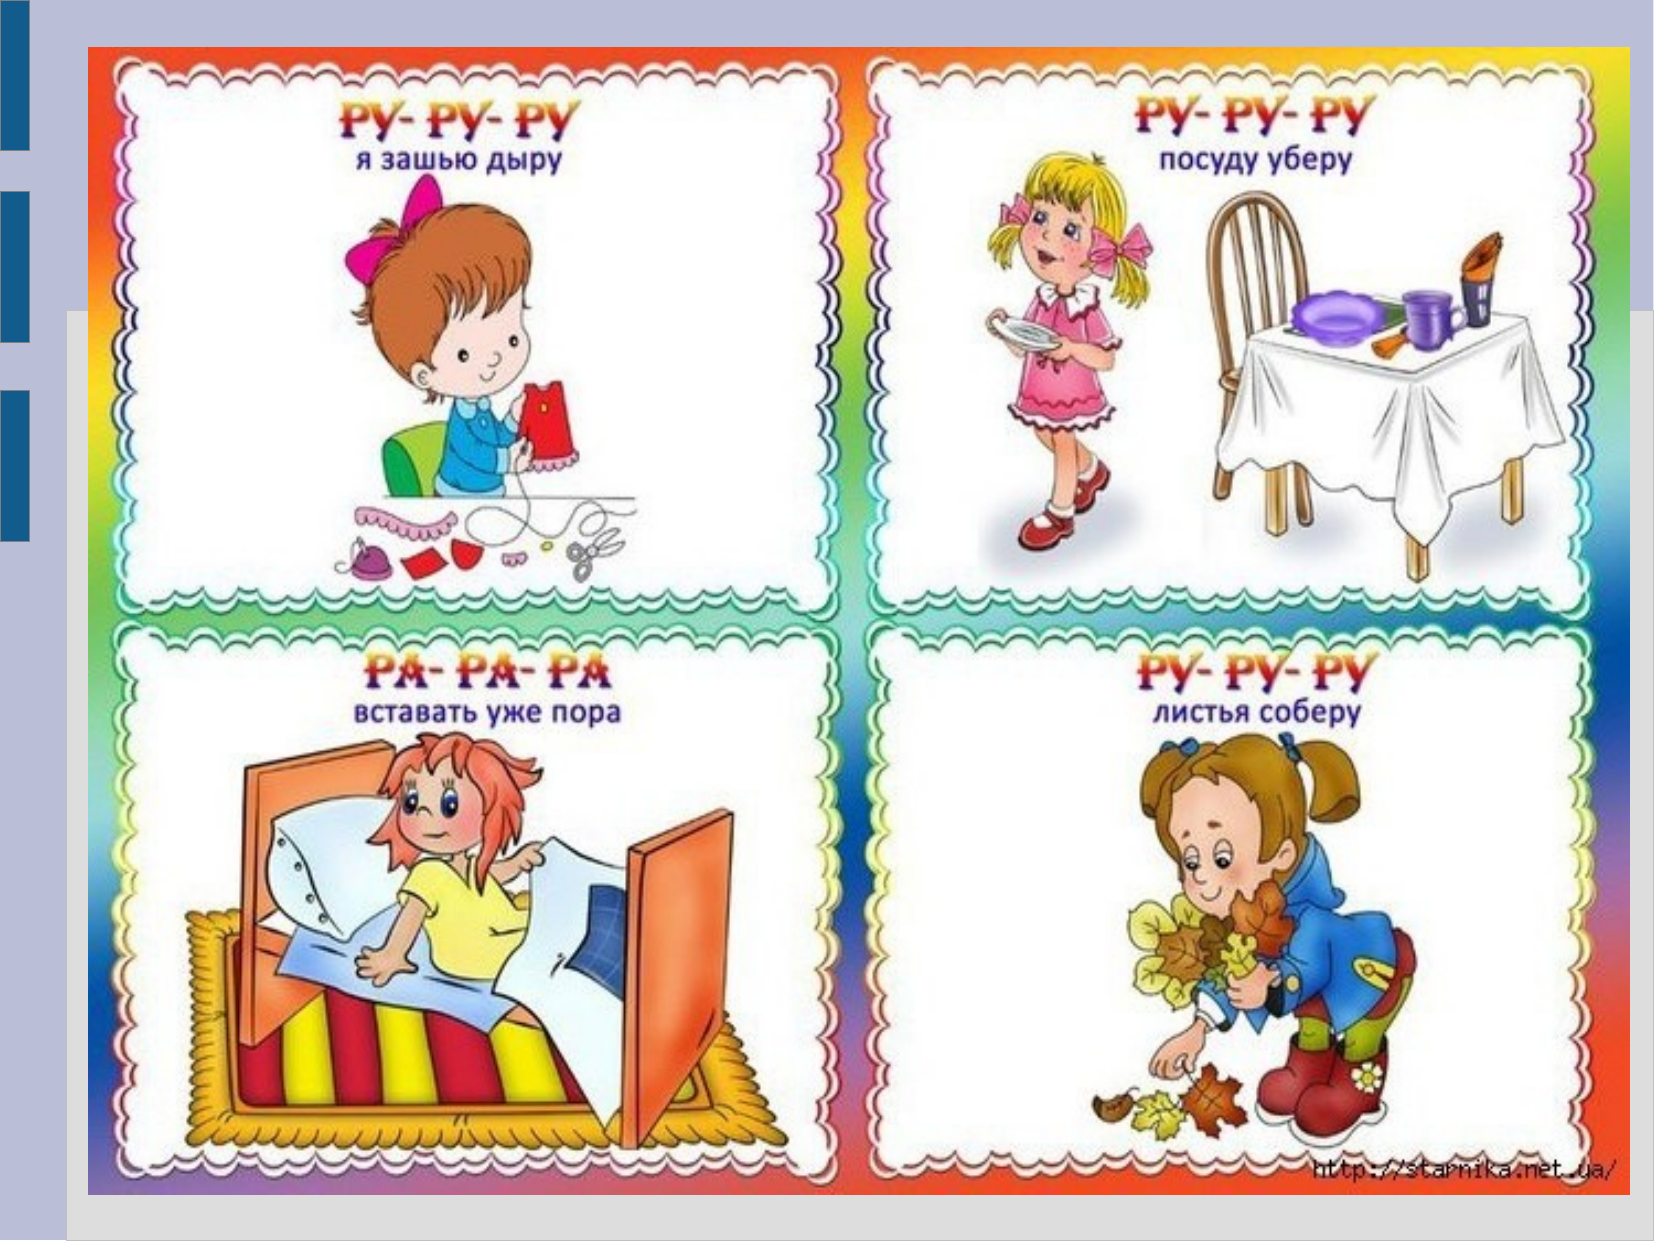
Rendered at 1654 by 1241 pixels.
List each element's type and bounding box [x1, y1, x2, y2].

picture [88, 47, 1630, 1195]
